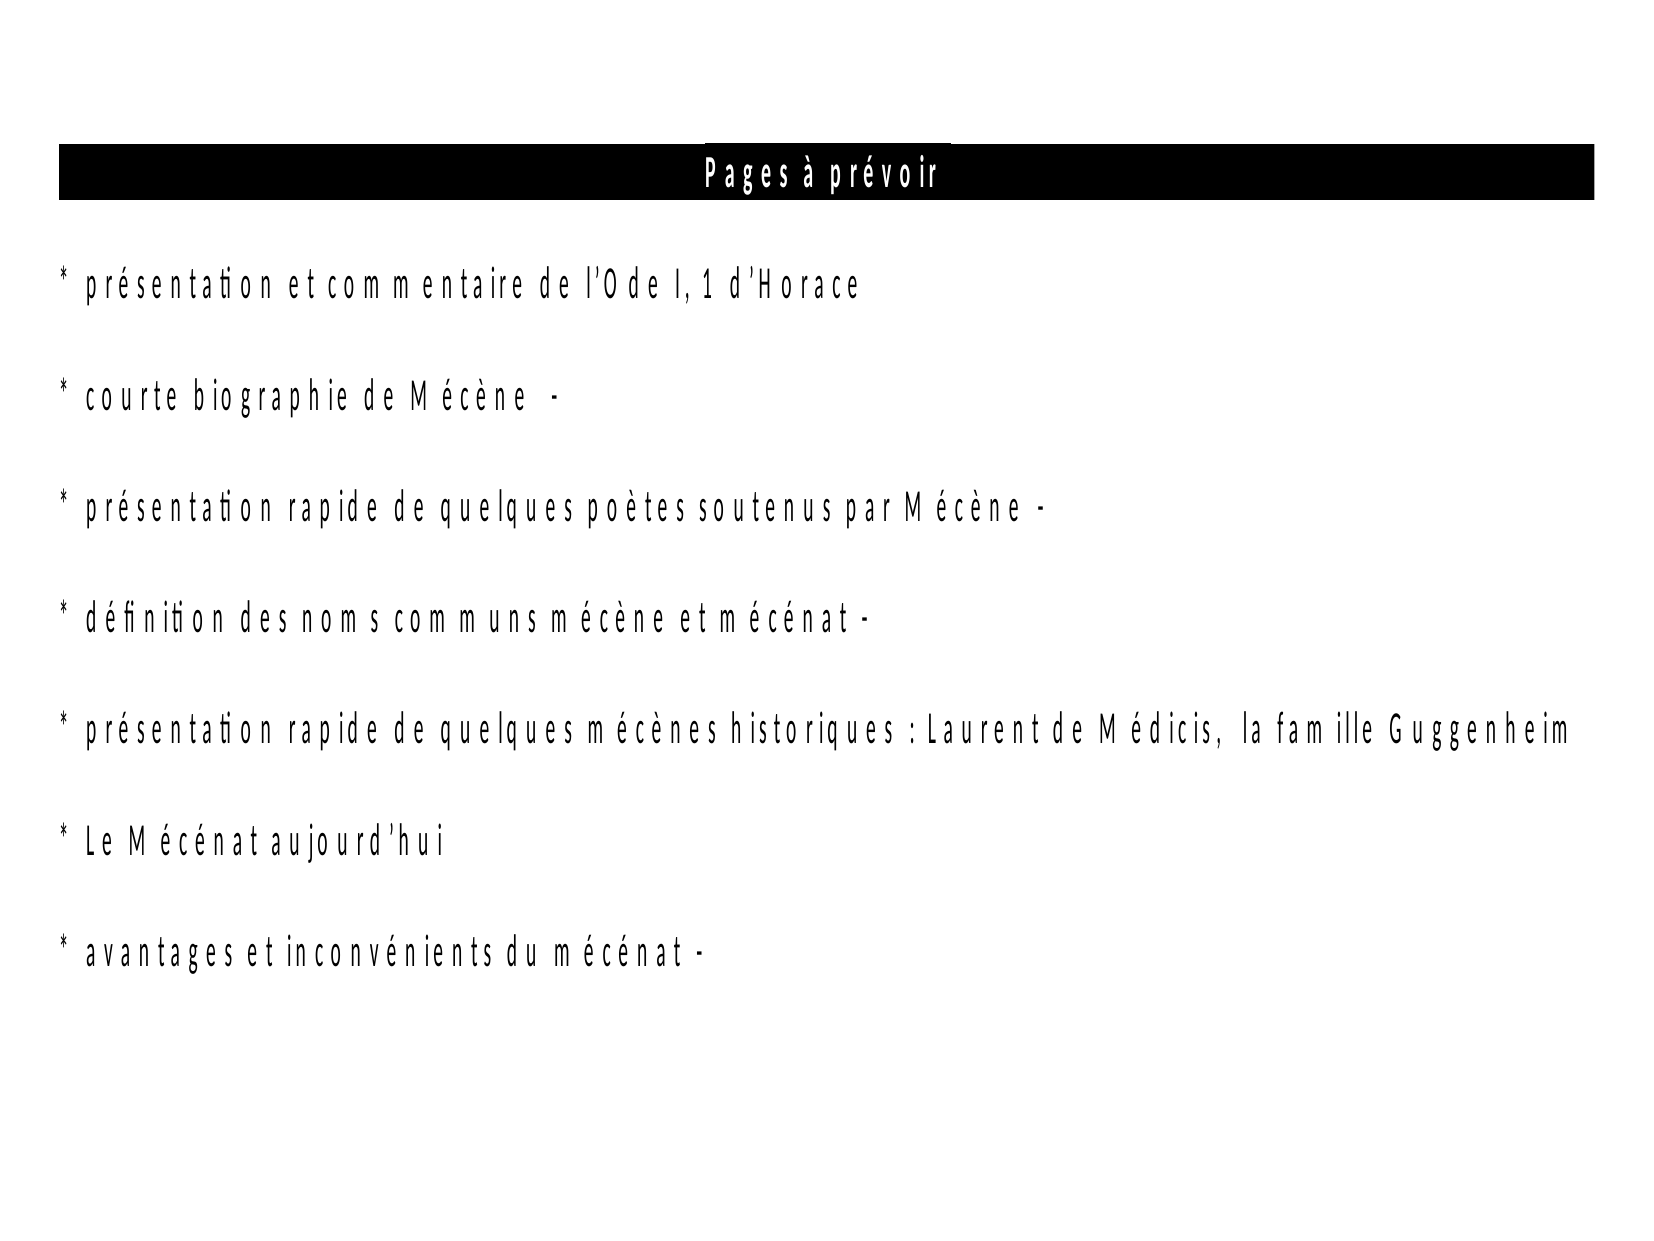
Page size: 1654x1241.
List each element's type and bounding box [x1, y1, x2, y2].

picture [59, 88, 1595, 1034]
